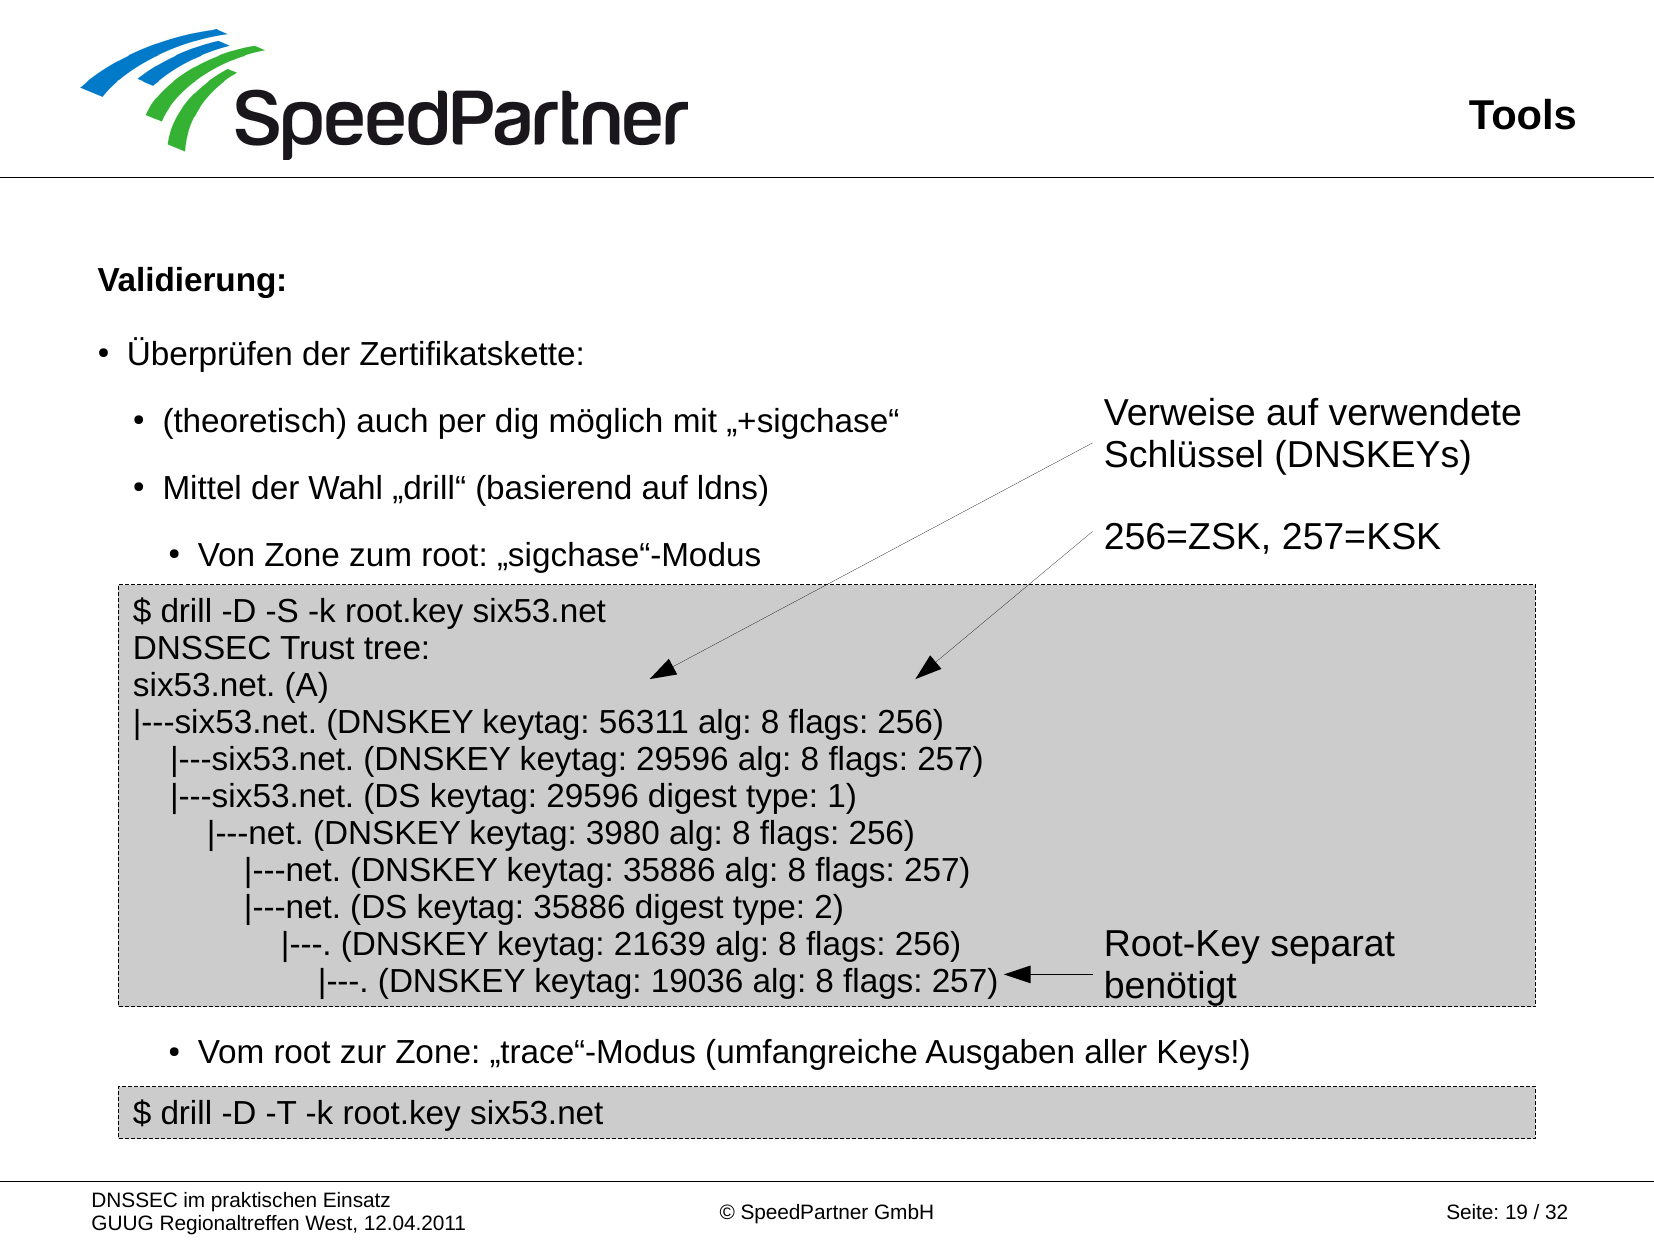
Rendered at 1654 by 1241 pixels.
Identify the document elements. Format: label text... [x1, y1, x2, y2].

text_box 256=ZSK, 257=KSK [1089, 507, 1457, 565]
text_box $ drill -D -S -k root.key six53.net DNSSEC Trust tree: six53.net. (A) |---six53.net. (DNSKEY keytag: 56311 alg: 8 flags: 256) |---six53.net. (DNSKEY keytag: 29596 alg: 8 flags: 257) |---six53.net. (DS keytag: 29596 digest type: 1) |---net. (DNSKEY keytag: 3980 alg: 8 flags: 256) |---net. (DNSKEY keytag: 35886 alg: 8 flags: 257) |---net. (DS keytag: 35886 digest type: 2) |---. (DNSKEY keytag: 21639 alg: 8 flags: 256) |---. (DNSKEY keytag: 19036 alg: 8 flags: 257) [118, 584, 1536, 1007]
text_box Root-Key separat benötigt [1089, 915, 1410, 1015]
title Tools [590, 70, 1577, 160]
text_box $ drill -D -T -k root.key six53.net [118, 1086, 1536, 1139]
text_box Validierung: Überprüfen der Zertifikatskette: (theoretisch) auch per dig möglich mit „+sigchase“ Mittel der Wahl „drill“ (basierend auf ldns) Von Zone zum root: „sigchase“-Modus Vom root zur Zone: „trace“-Modus (umfangreiche Ausgaben aller Keys!) [82, 253, 1565, 1151]
picture [80, 29, 688, 160]
text_box Verweise auf verwendete Schlüssel (DNSKEYs) [1089, 383, 1536, 483]
